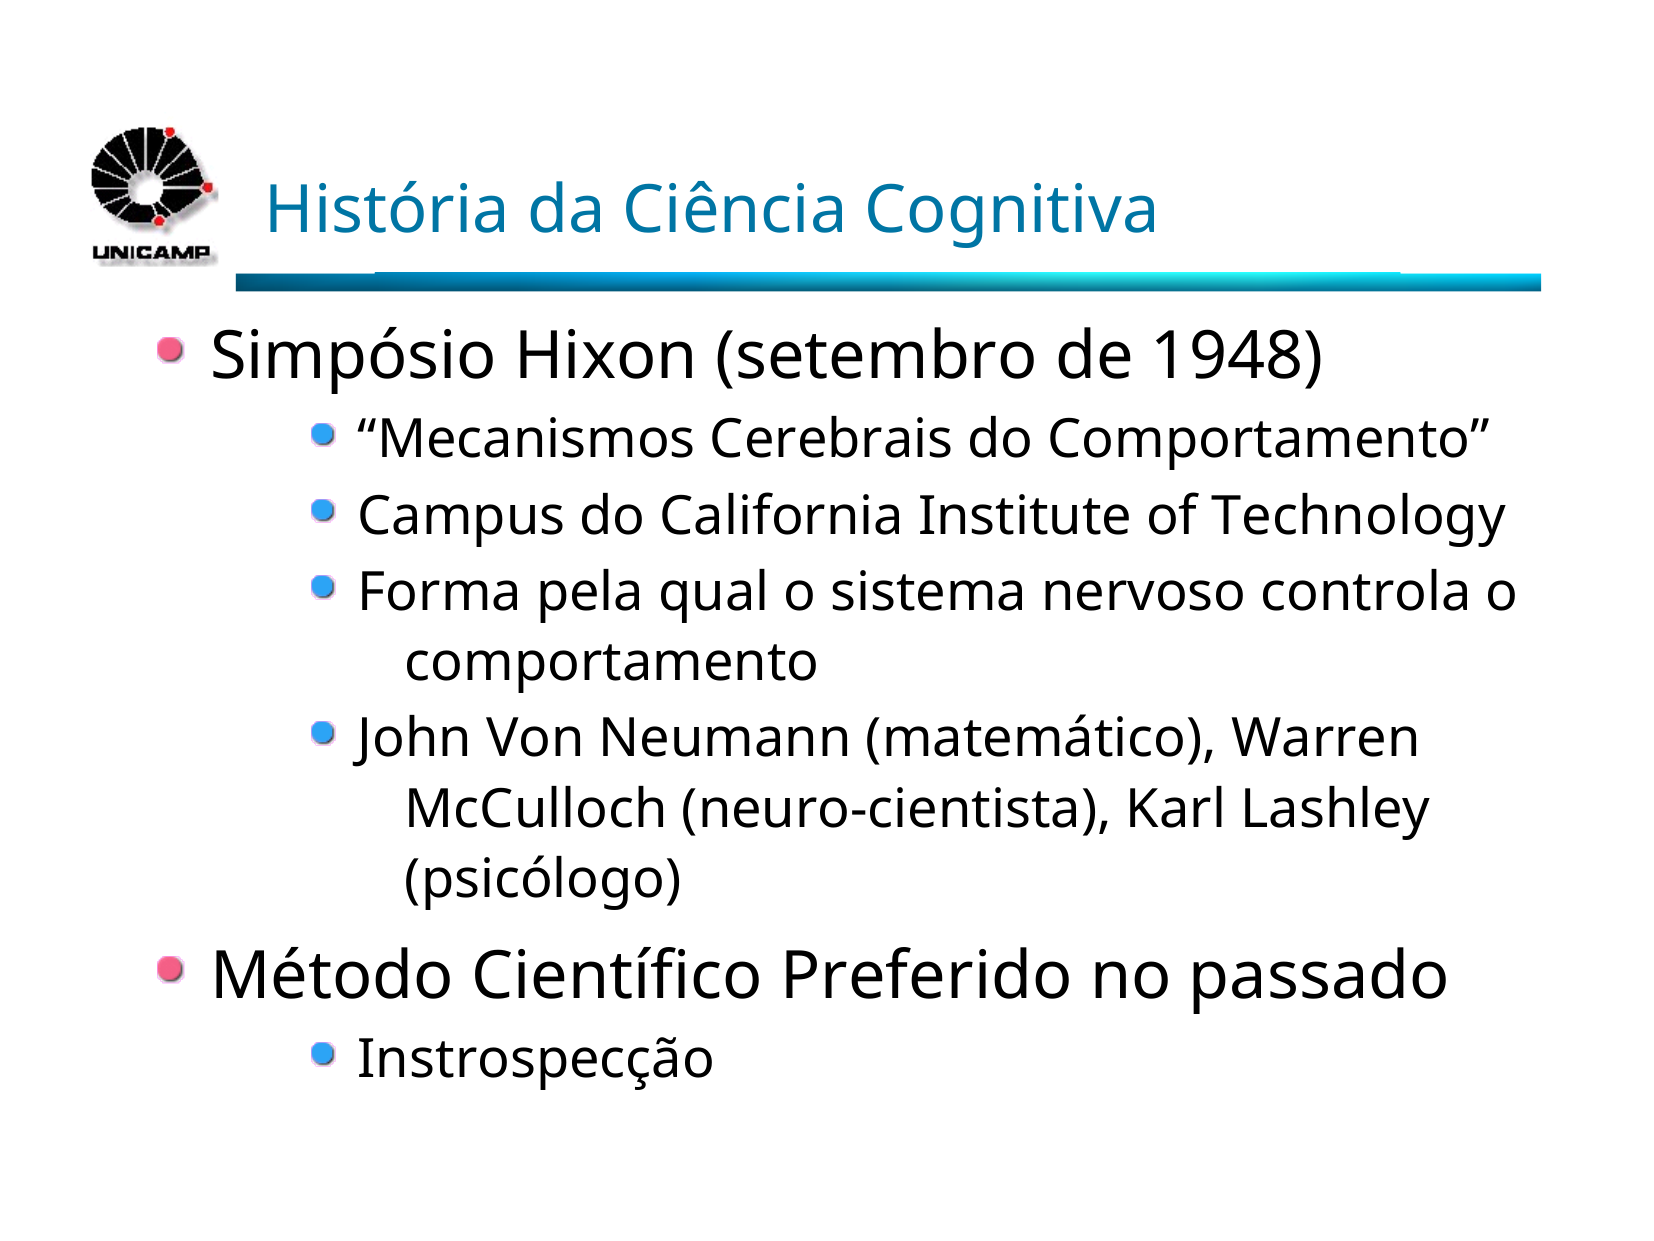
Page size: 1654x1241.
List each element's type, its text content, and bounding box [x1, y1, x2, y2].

list Simpósio Hixon (setembro de 1948) “Mecanismos Cerebrais do Comportamento” Campus do California Institute of Technology Forma pela qual o sistema nervoso controla o comportamento John Von Neumann (matemático), Warren McCulloch (neuro-cientista), Karl Lashley (psicólogo) Método Científico Preferido no passado Instrospecção [121, 309, 1534, 1182]
picture [125, 272, 1654, 295]
title História da Ciência Cognitiva [264, 42, 1534, 250]
